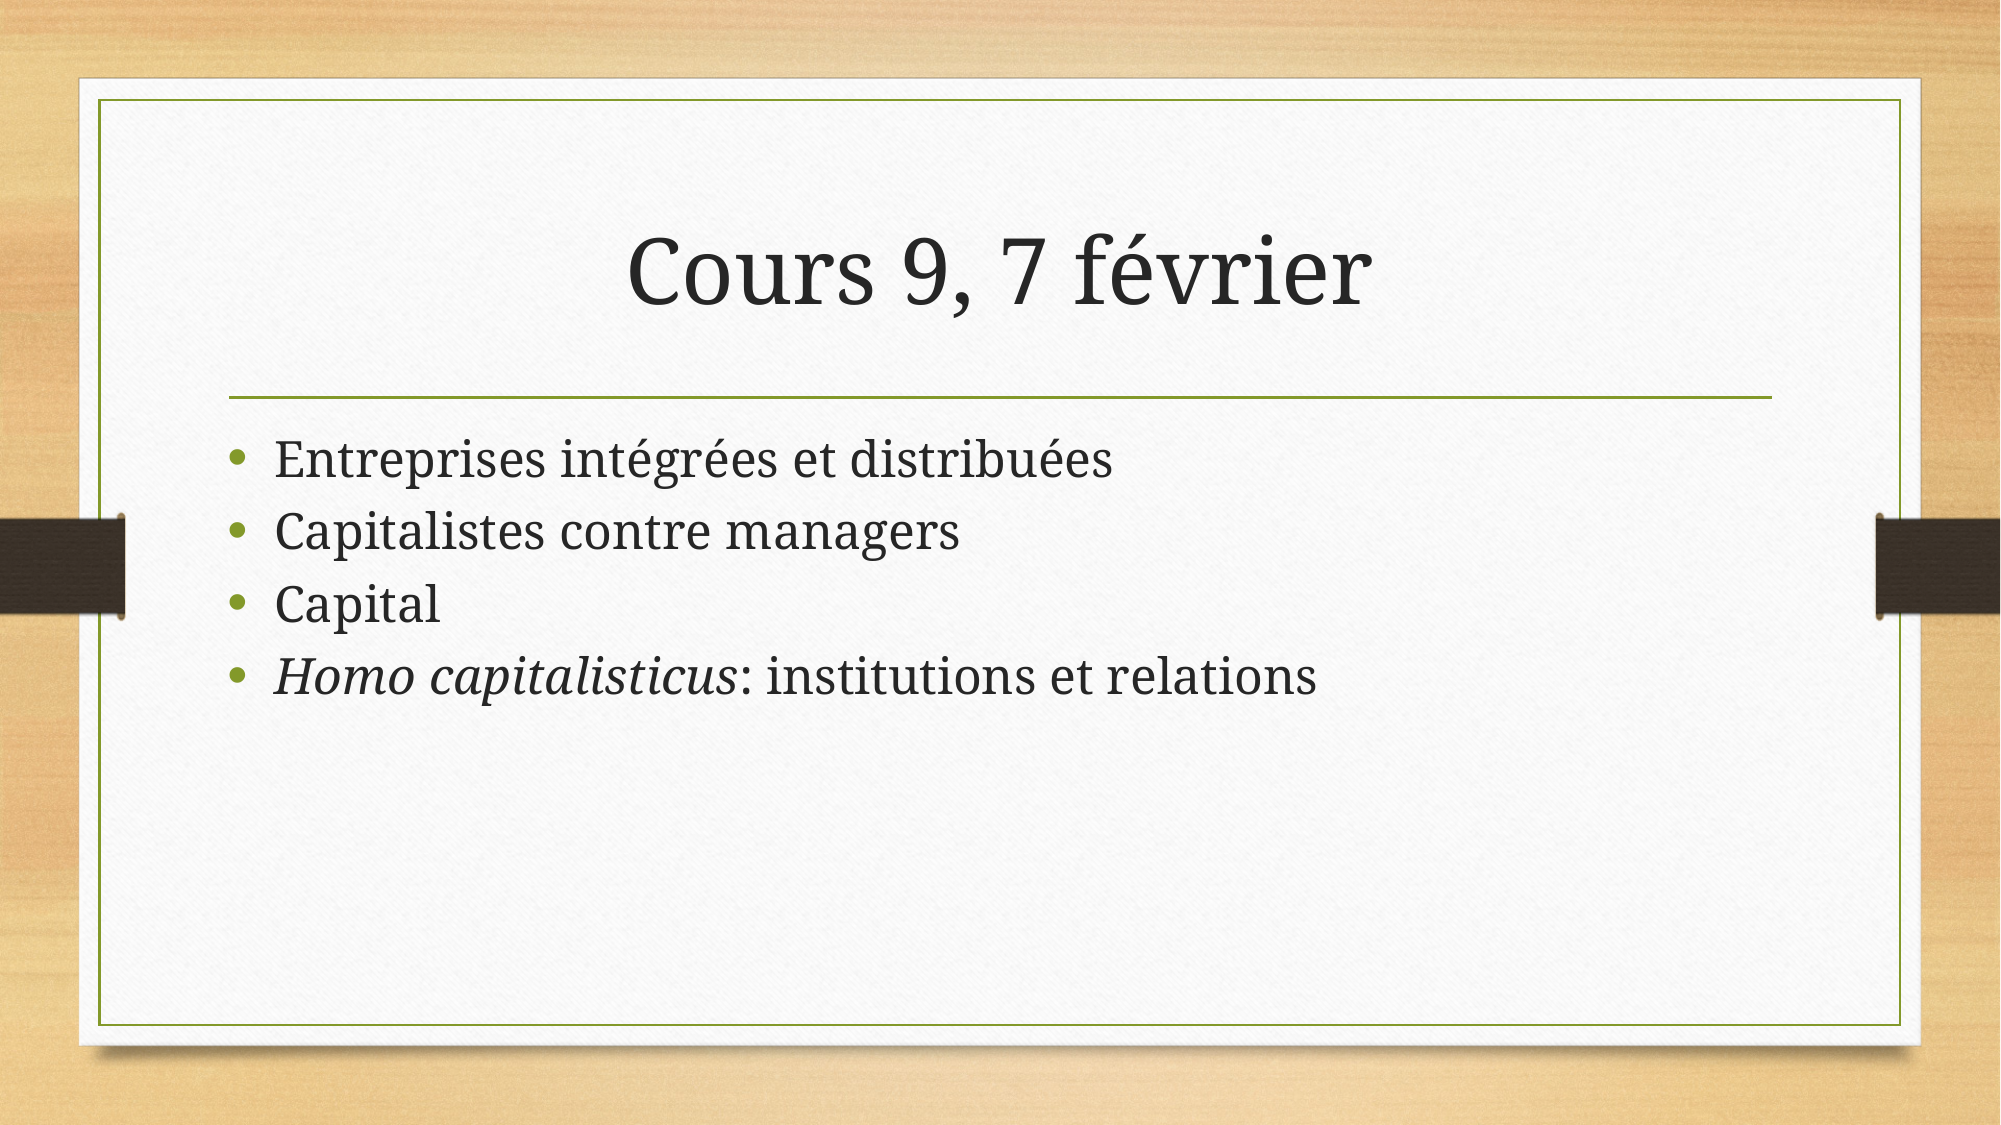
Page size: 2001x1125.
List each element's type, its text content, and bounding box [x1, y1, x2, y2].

list Entreprises intégrées et distribuées Capitalistes contre managers Capital Homo capitalisticus: institutions et relations [212, 419, 1788, 964]
title Cours 9, 7 février [212, 161, 1788, 376]
